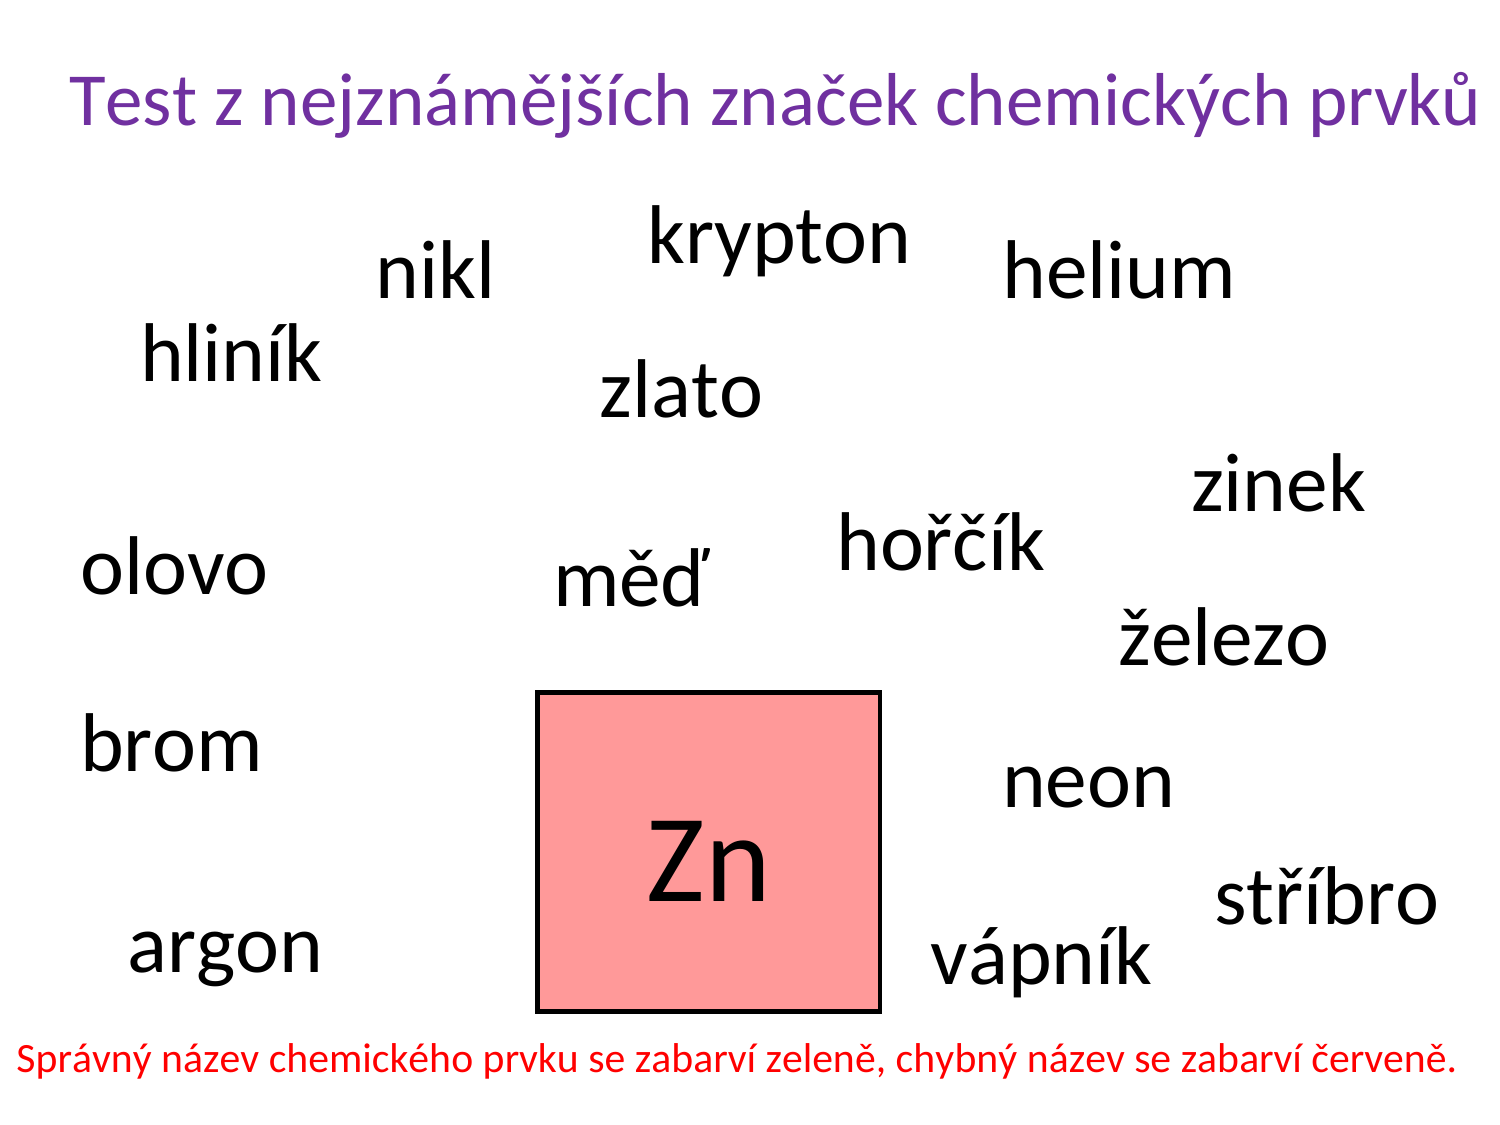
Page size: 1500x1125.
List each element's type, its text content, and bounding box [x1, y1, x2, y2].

text_box krypton [633, 172, 927, 289]
text_box hořčík [821, 479, 1061, 596]
text_box vápník [916, 893, 1168, 1009]
text_box hliník [125, 290, 338, 407]
text_box olovo [65, 503, 284, 619]
text_box nikl [361, 208, 511, 324]
text_box argon [112, 881, 339, 997]
text_box Zn [537, 692, 880, 1012]
text_box brom [65, 680, 279, 797]
text_box stříbro [1199, 834, 1455, 950]
text_box Správný název chemického prvku se zabarví zeleně, chybný název se zabarví červeně. [1, 1023, 1474, 1089]
text_box Test z nejznámějších značek chemických prvků [54, 42, 1498, 239]
text_box neon [987, 716, 1190, 832]
text_box zlato [584, 326, 779, 442]
text_box zinek [1176, 420, 1381, 537]
text_box železo [1103, 574, 1345, 690]
text_box měď [538, 515, 724, 631]
text_box helium [987, 208, 1251, 324]
